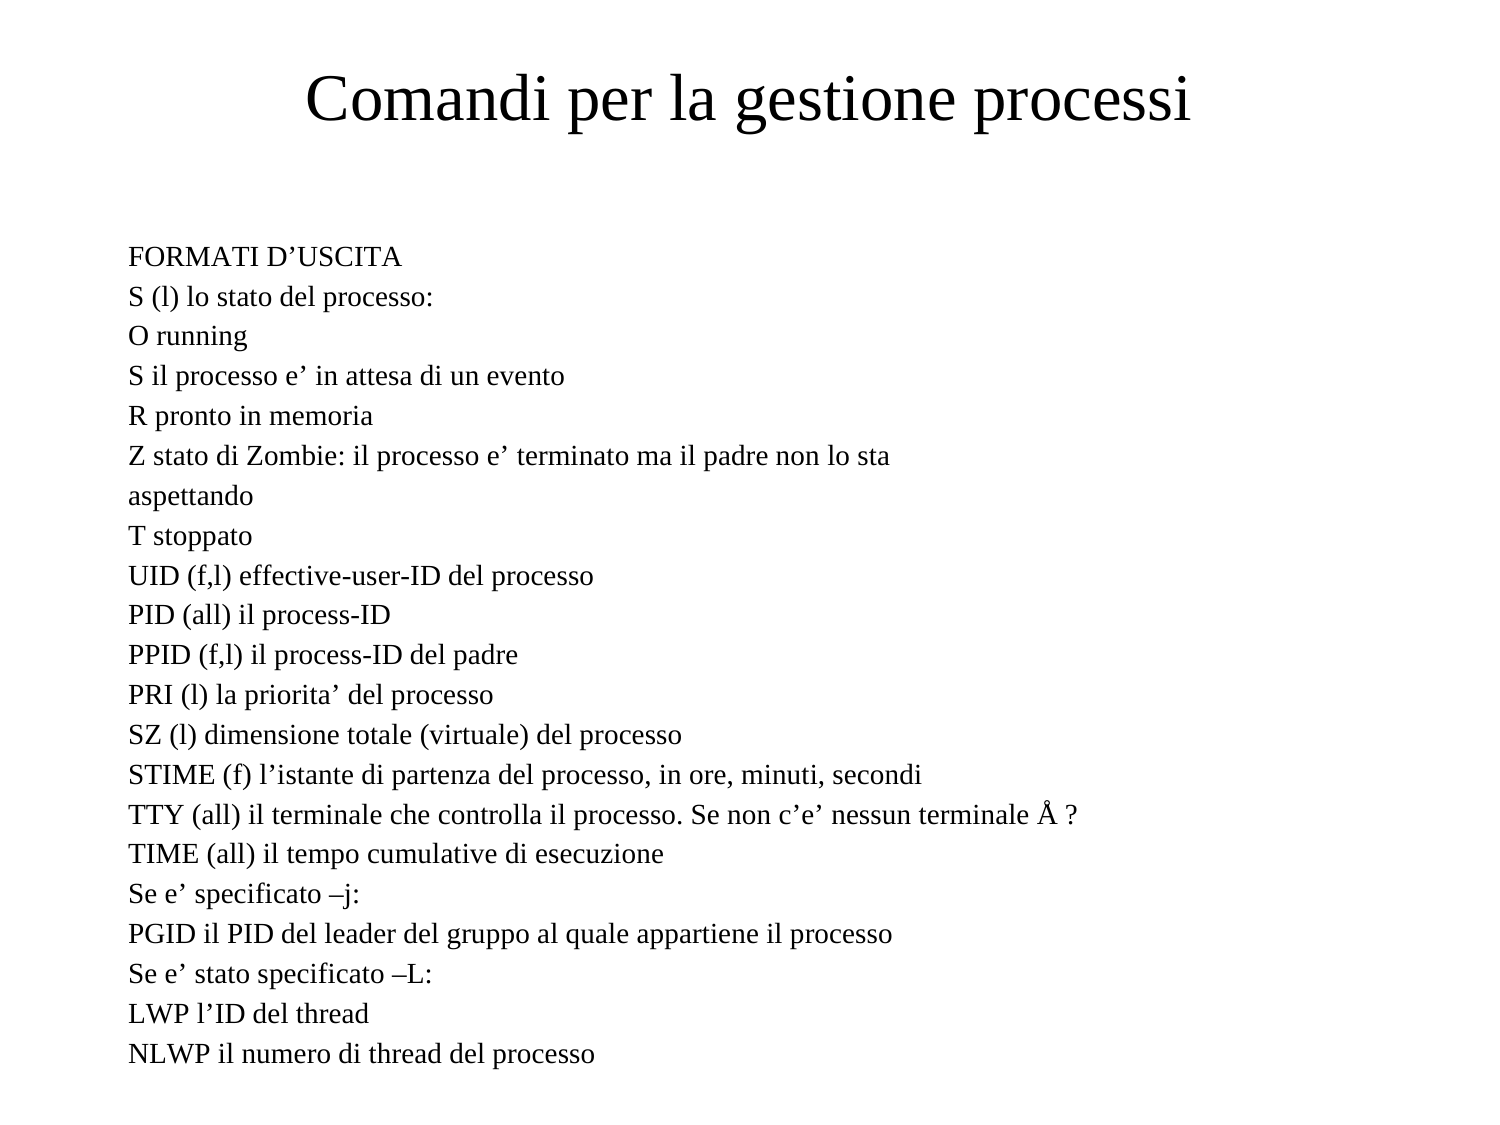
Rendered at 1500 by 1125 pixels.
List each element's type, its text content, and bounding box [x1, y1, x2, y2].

list FORMATI D’USCITA S (l) lo stato del processo: O running S il processo e’ in attesa di un evento R pronto in memoria Z stato di Zombie: il processo e’ terminato ma il padre non lo sta aspettando T stoppato UID (f,l) effective-user-ID del processo PID (all) il process-ID PPID (f,l) il process-ID del padre PRI (l) la priorita’ del processo SZ (l) dimensione totale (virtuale) del processo STIME (f) l’istante di partenza del processo, in ore, minuti, secondi TTY (all) il terminale che controlla il processo. Se non c’e’ nessun terminale Å ? TIME (all) il tempo cumulative di esecuzione Se e’ specificato –j: PGID il PID del leader del gruppo al quale appartiene il processo Se e’ stato specificato –L: LWP l’ID del thread NLWP il numero di thread del processo [112, 149, 1388, 1086]
title Comandi per la gestione processi [112, 0, 1388, 149]
